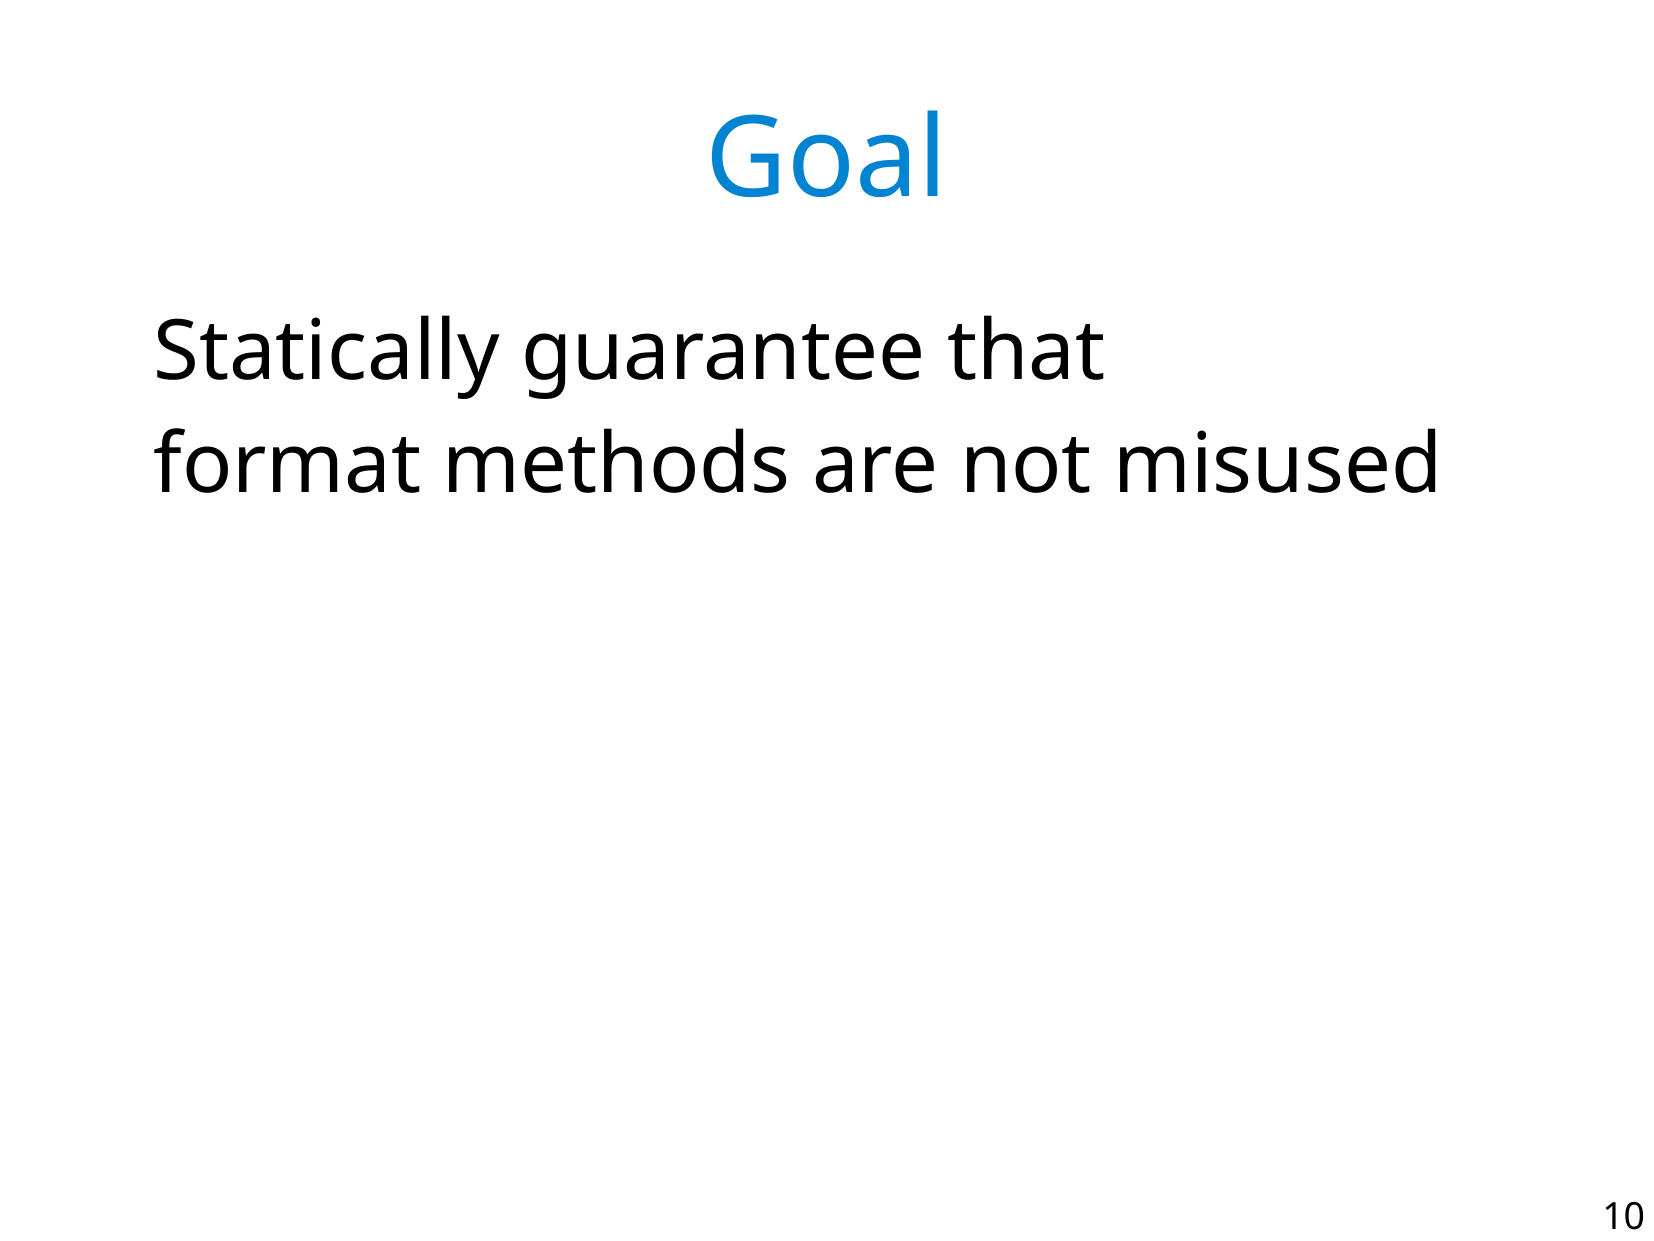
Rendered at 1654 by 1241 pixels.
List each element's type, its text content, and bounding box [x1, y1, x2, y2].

title Goal [82, 49, 1571, 257]
list Statically guarantee that format methods are not misused [82, 290, 1571, 1010]
